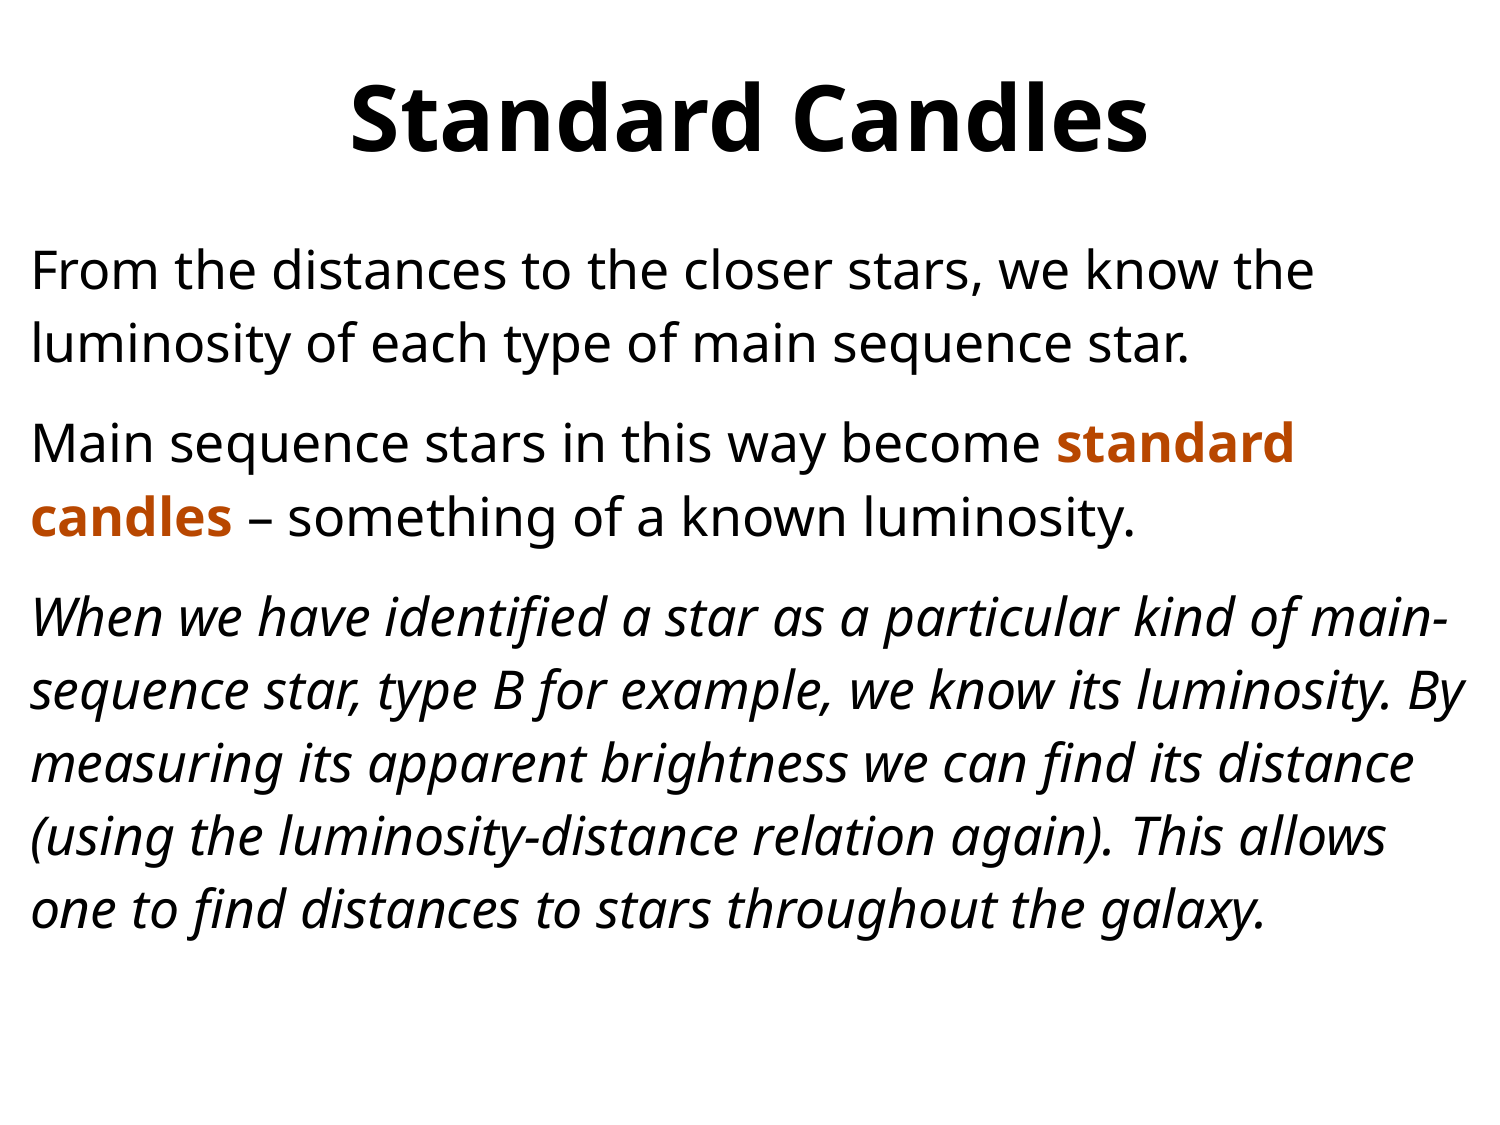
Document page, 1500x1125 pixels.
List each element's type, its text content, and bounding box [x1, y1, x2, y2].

list From the distances to the closer stars, we know the luminosity of each type of main sequence star. Main sequence stars in this way become standard candles – something of a known luminosity. When we have identified a star as a particular kind of main-sequence star, type B for example, we know its luminosity. By measuring its apparent brightness we can find its distance (using the luminosity-distance relation again). This allows one to find distances to stars throughout the galaxy. [30, 232, 1471, 1006]
title Standard Candles [30, 22, 1471, 211]
